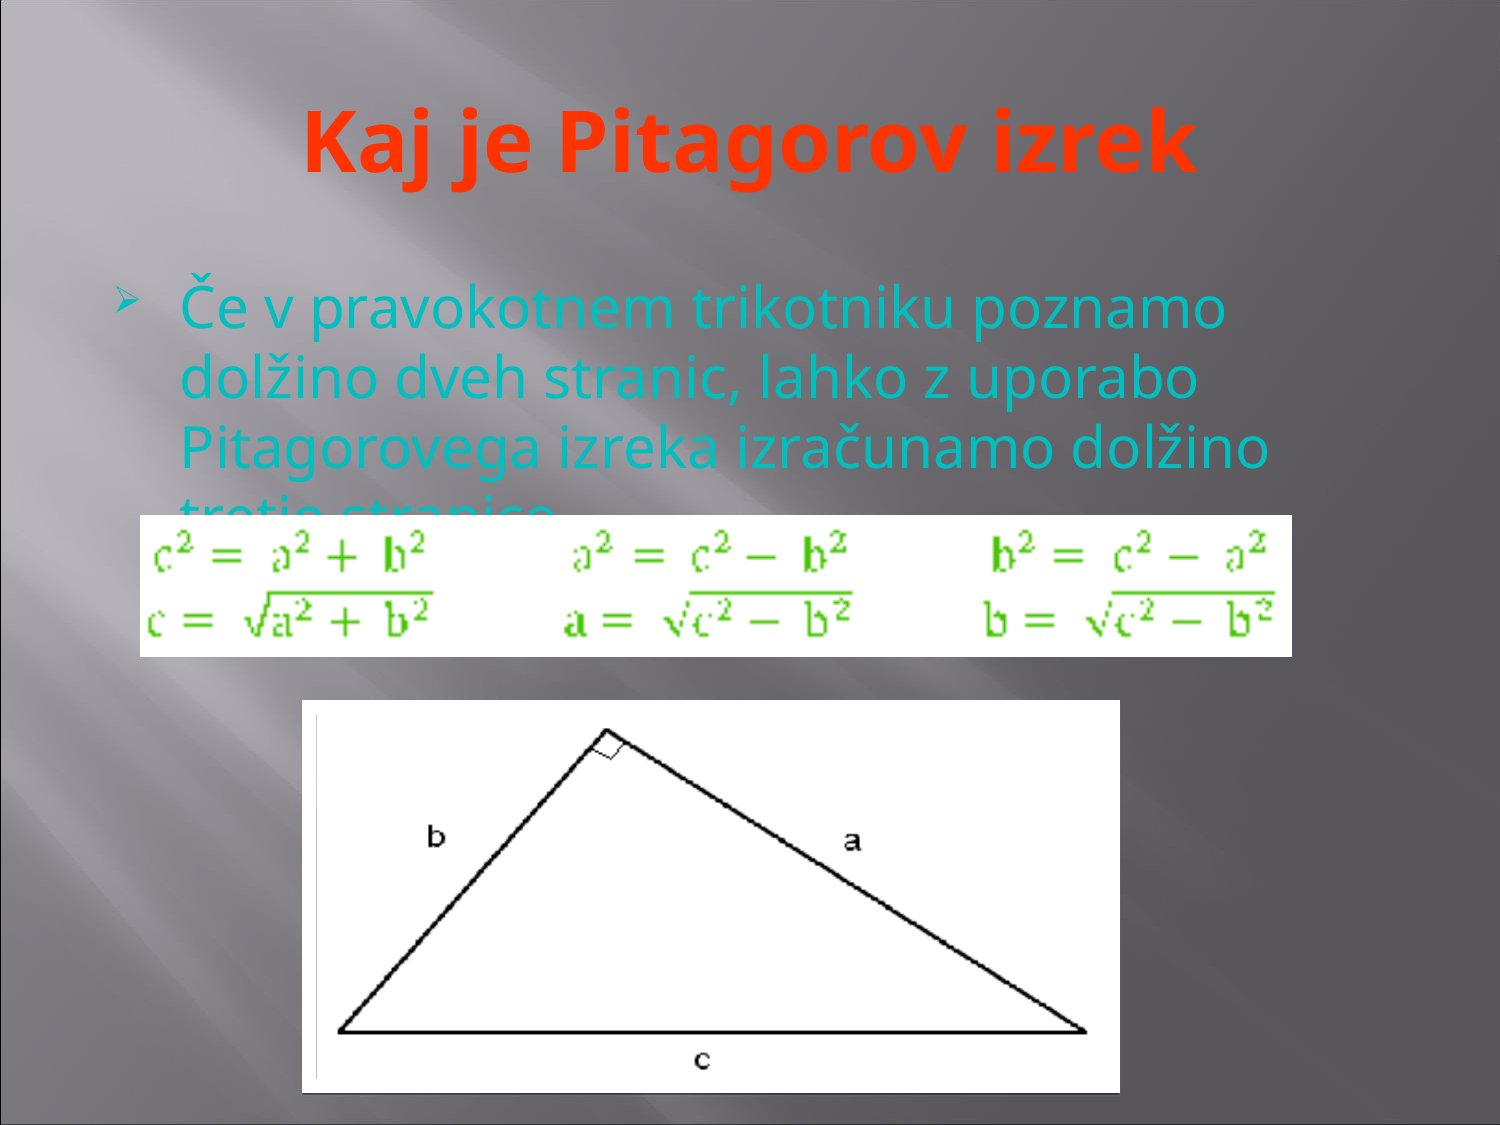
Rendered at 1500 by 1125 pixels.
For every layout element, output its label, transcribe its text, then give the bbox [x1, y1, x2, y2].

title Kaj je Pitagorov izrek [75, 45, 1425, 233]
picture [0, 0, 1500, 1125]
list Če v pravokotnem trikotniku poznamo dolžino dveh stranic, lahko z uporabo Pitagorovega izreka izračunamo dolžino tretje stranice. [75, 262, 1425, 1035]
